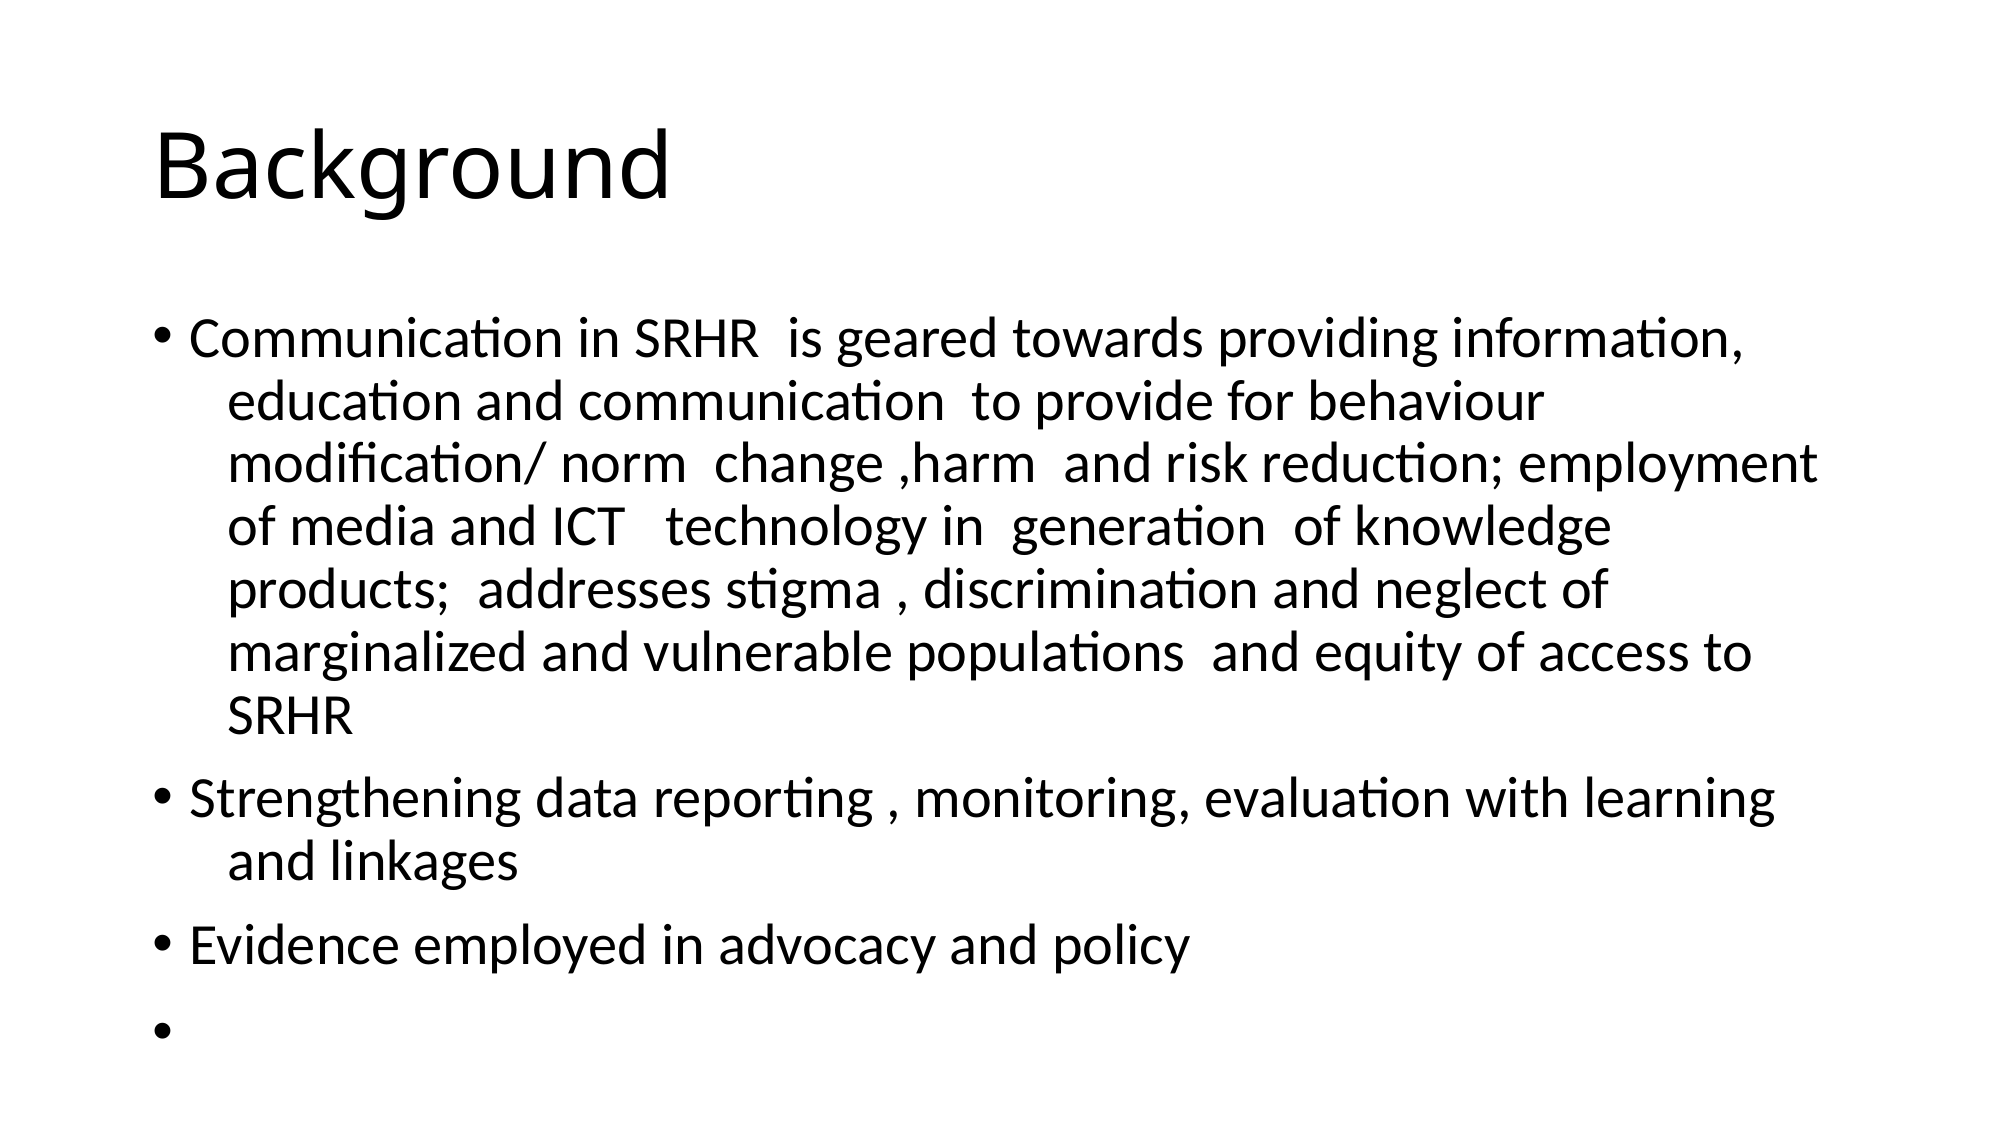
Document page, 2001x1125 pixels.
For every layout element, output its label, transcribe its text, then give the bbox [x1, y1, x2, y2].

title Background [137, 59, 1863, 278]
list Communication in SRHR is geared towards providing information, education and communication to provide for behaviour modification/ norm change ,harm and risk reduction; employment of media and ICT technology in generation of knowledge products; addresses stigma , discrimination and neglect of marginalized and vulnerable populations and equity of access to SRHR Strengthening data reporting , monitoring, evaluation with learning and linkages Evidence employed in advocacy and policy [137, 299, 1863, 1014]
